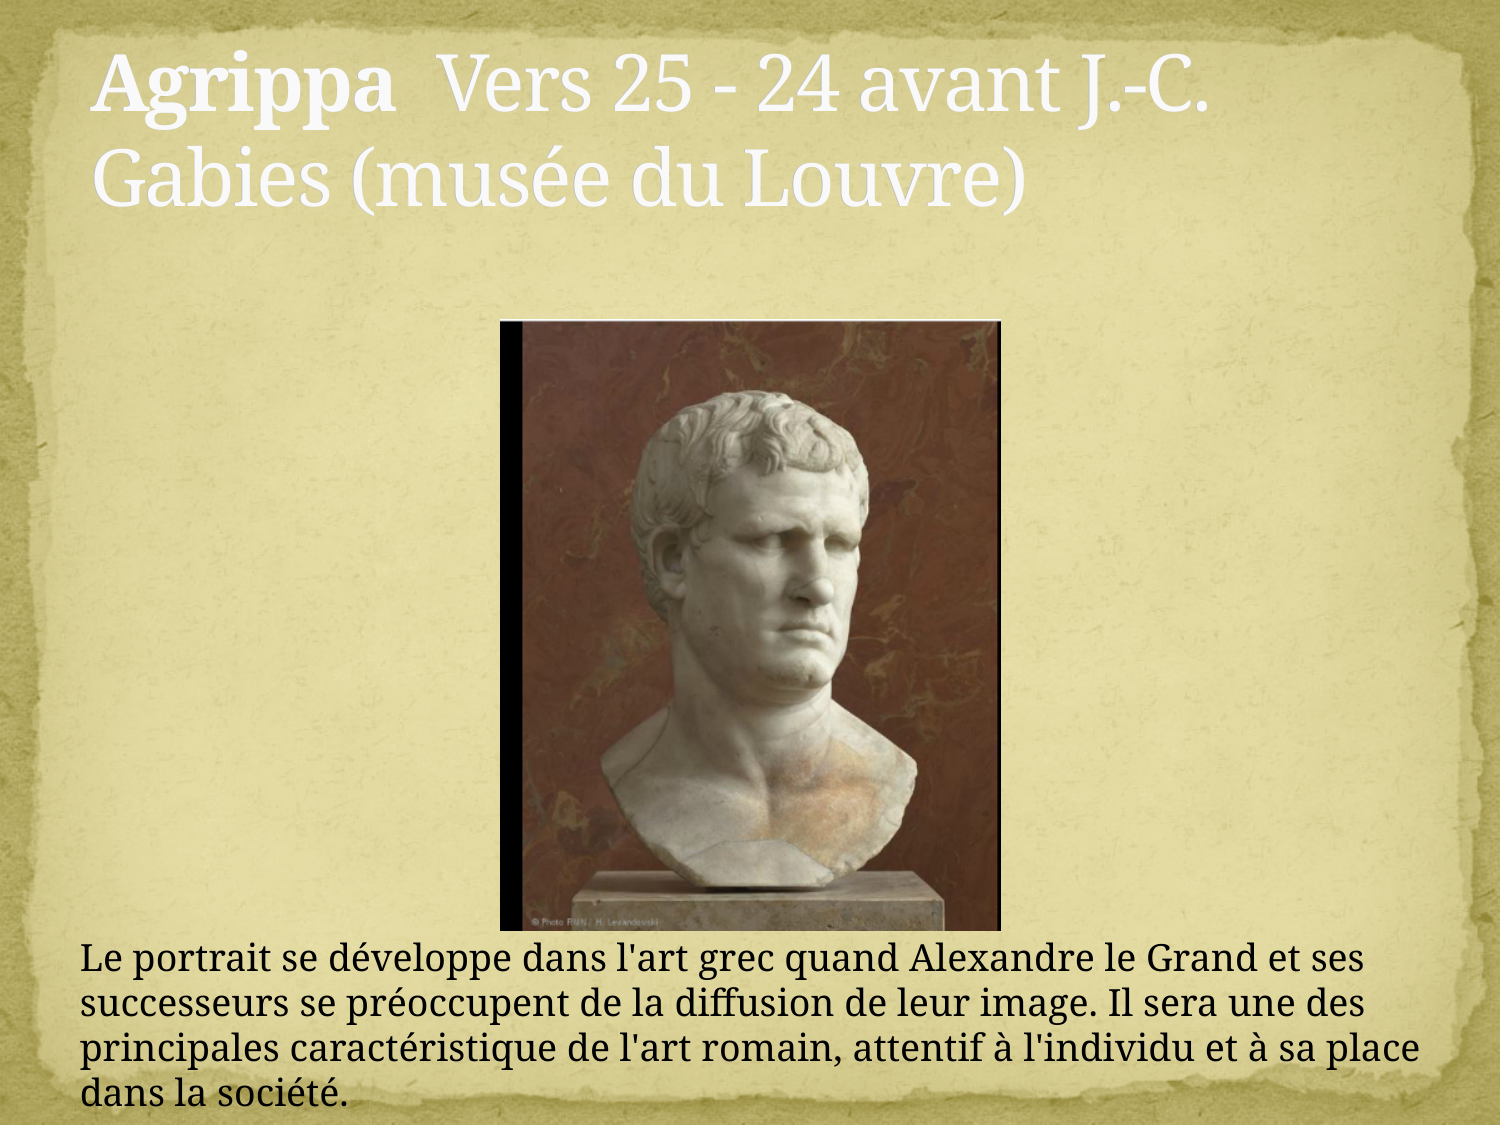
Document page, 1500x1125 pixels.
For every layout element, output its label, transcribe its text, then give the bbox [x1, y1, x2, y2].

picture [500, 319, 1001, 881]
title Agrippa Vers 25 - 24 avant J.-C. Gabies (musée du Louvre) [75, 24, 1426, 225]
text_box Le portrait se développe dans l'art grec quand Alexandre le Grand et ses successeurs se préoccupent de la diffusion de leur image. Il sera une des principales caractéristique de l'art romain, attentif à l'individu et à sa place dans la société. [65, 881, 1471, 1122]
